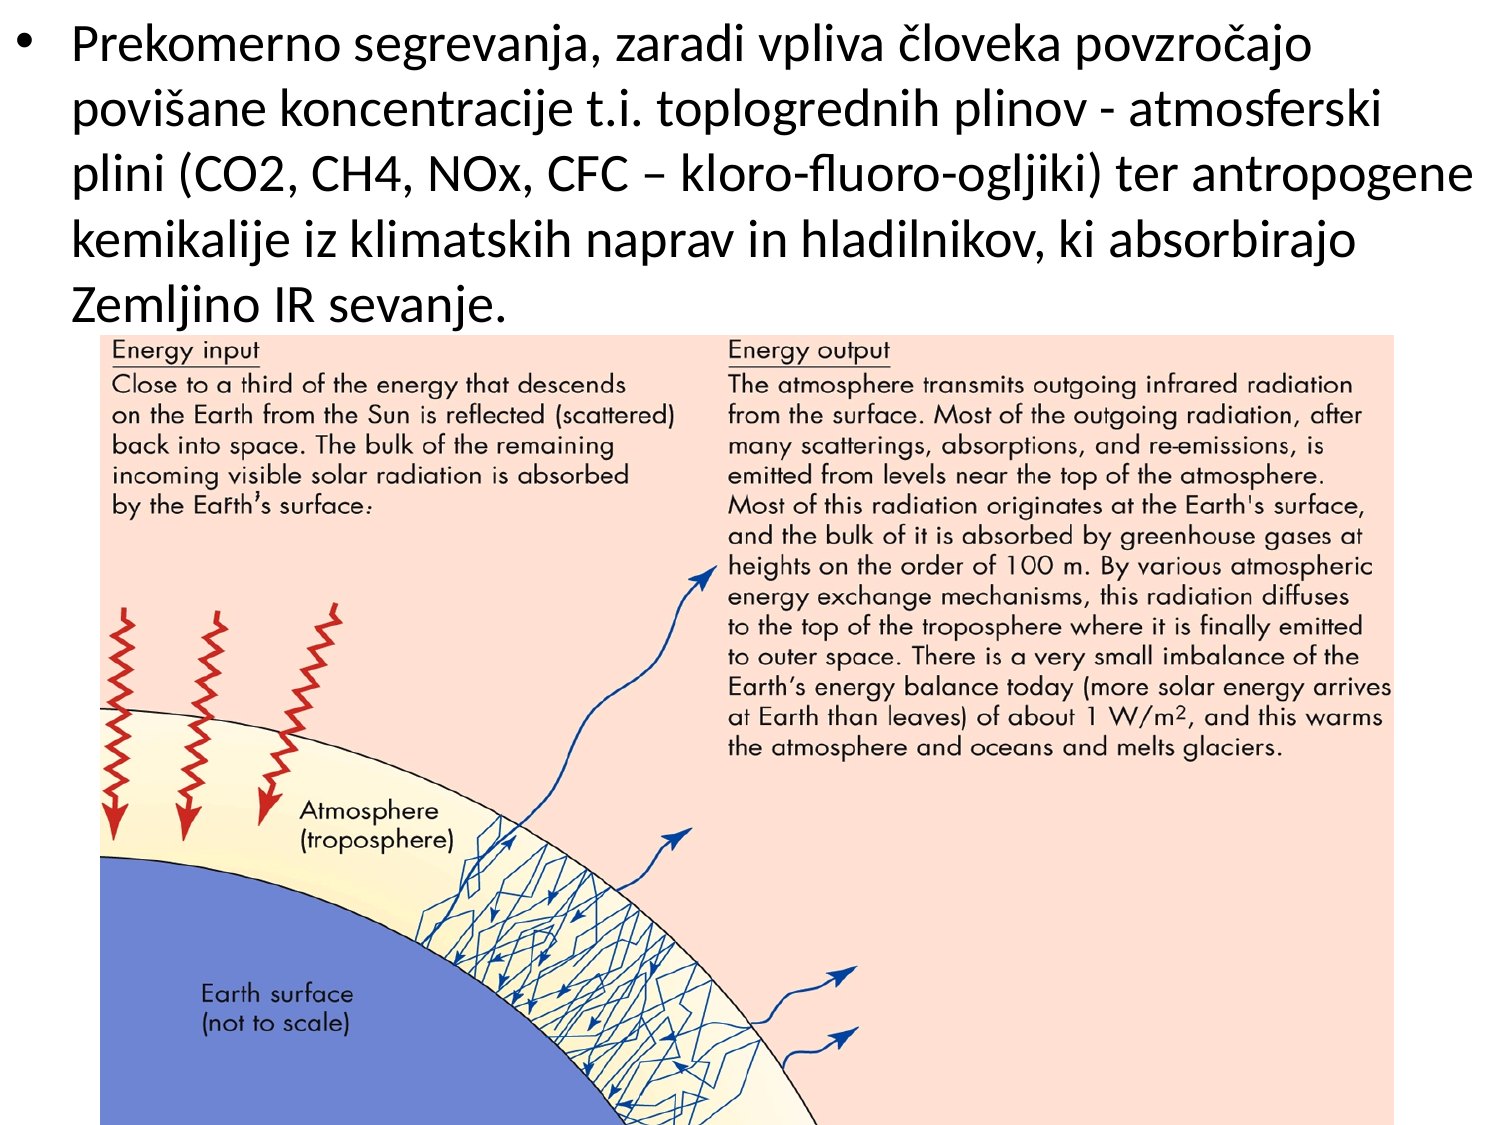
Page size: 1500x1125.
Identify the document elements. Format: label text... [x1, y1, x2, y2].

picture [100, 335, 1394, 1125]
list Prekomerno segrevanja, zaradi vpliva človeka povzročajo povišane koncentracije t.i. toplogrednih plinov - atmosferski plini (CO2, CH4, NOx, CFC – kloro-fluoro-ogljiki) ter antropogene kemikalije iz klimatskih naprav in hladilnikov, ki absorbirajo Zemljino IR sevanje. [0, 0, 1500, 374]
